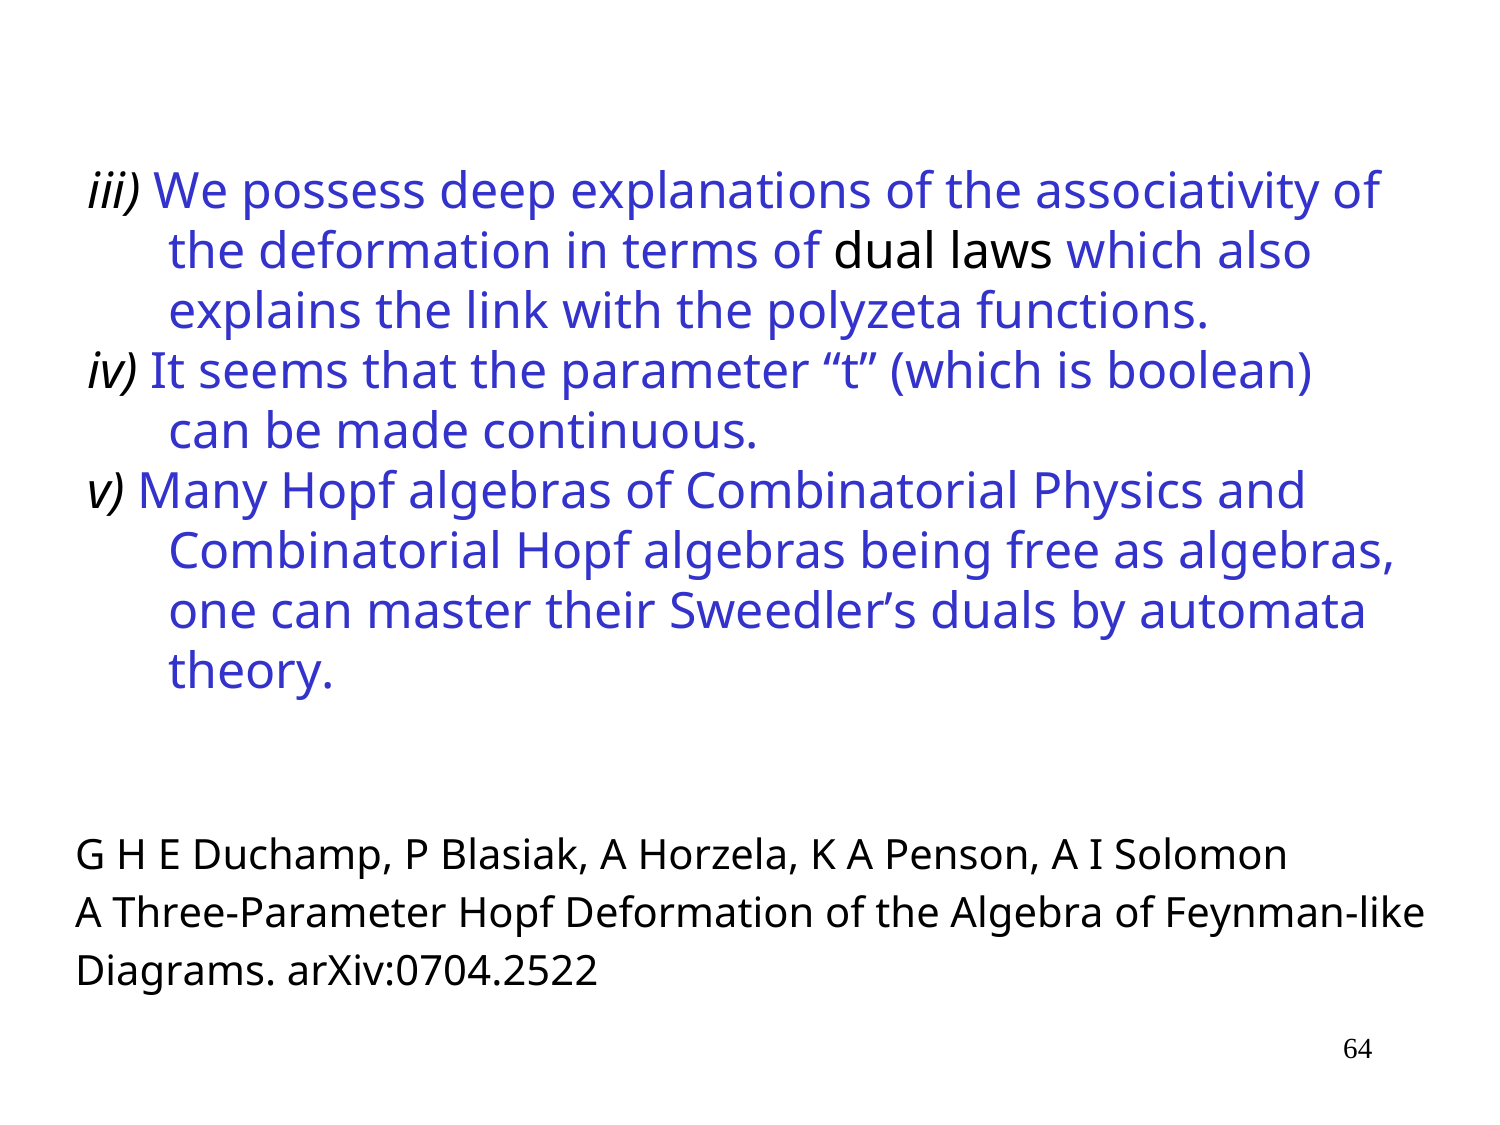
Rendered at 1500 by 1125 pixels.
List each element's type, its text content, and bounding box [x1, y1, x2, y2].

text_box G H E Duchamp, P Blasiak, A Horzela, K A Penson, A I Solomon A Three-Parameter Hopf Deformation of the Algebra of Feynman-like Diagrams. arXiv:0704.2522 [60, 812, 1442, 1002]
text_box iii) We possess deep explanations of the associativity of the deformation in terms of dual laws which also explains the link with the polyzeta functions. iv) It seems that the parameter “t” (which is boolean) can be made continuous. v) Many Hopf algebras of Combinatorial Physics and Combinatorial Hopf algebras being free as algebras, one can master their Sweedler’s duals by automata theory. [72, 151, 1413, 707]
